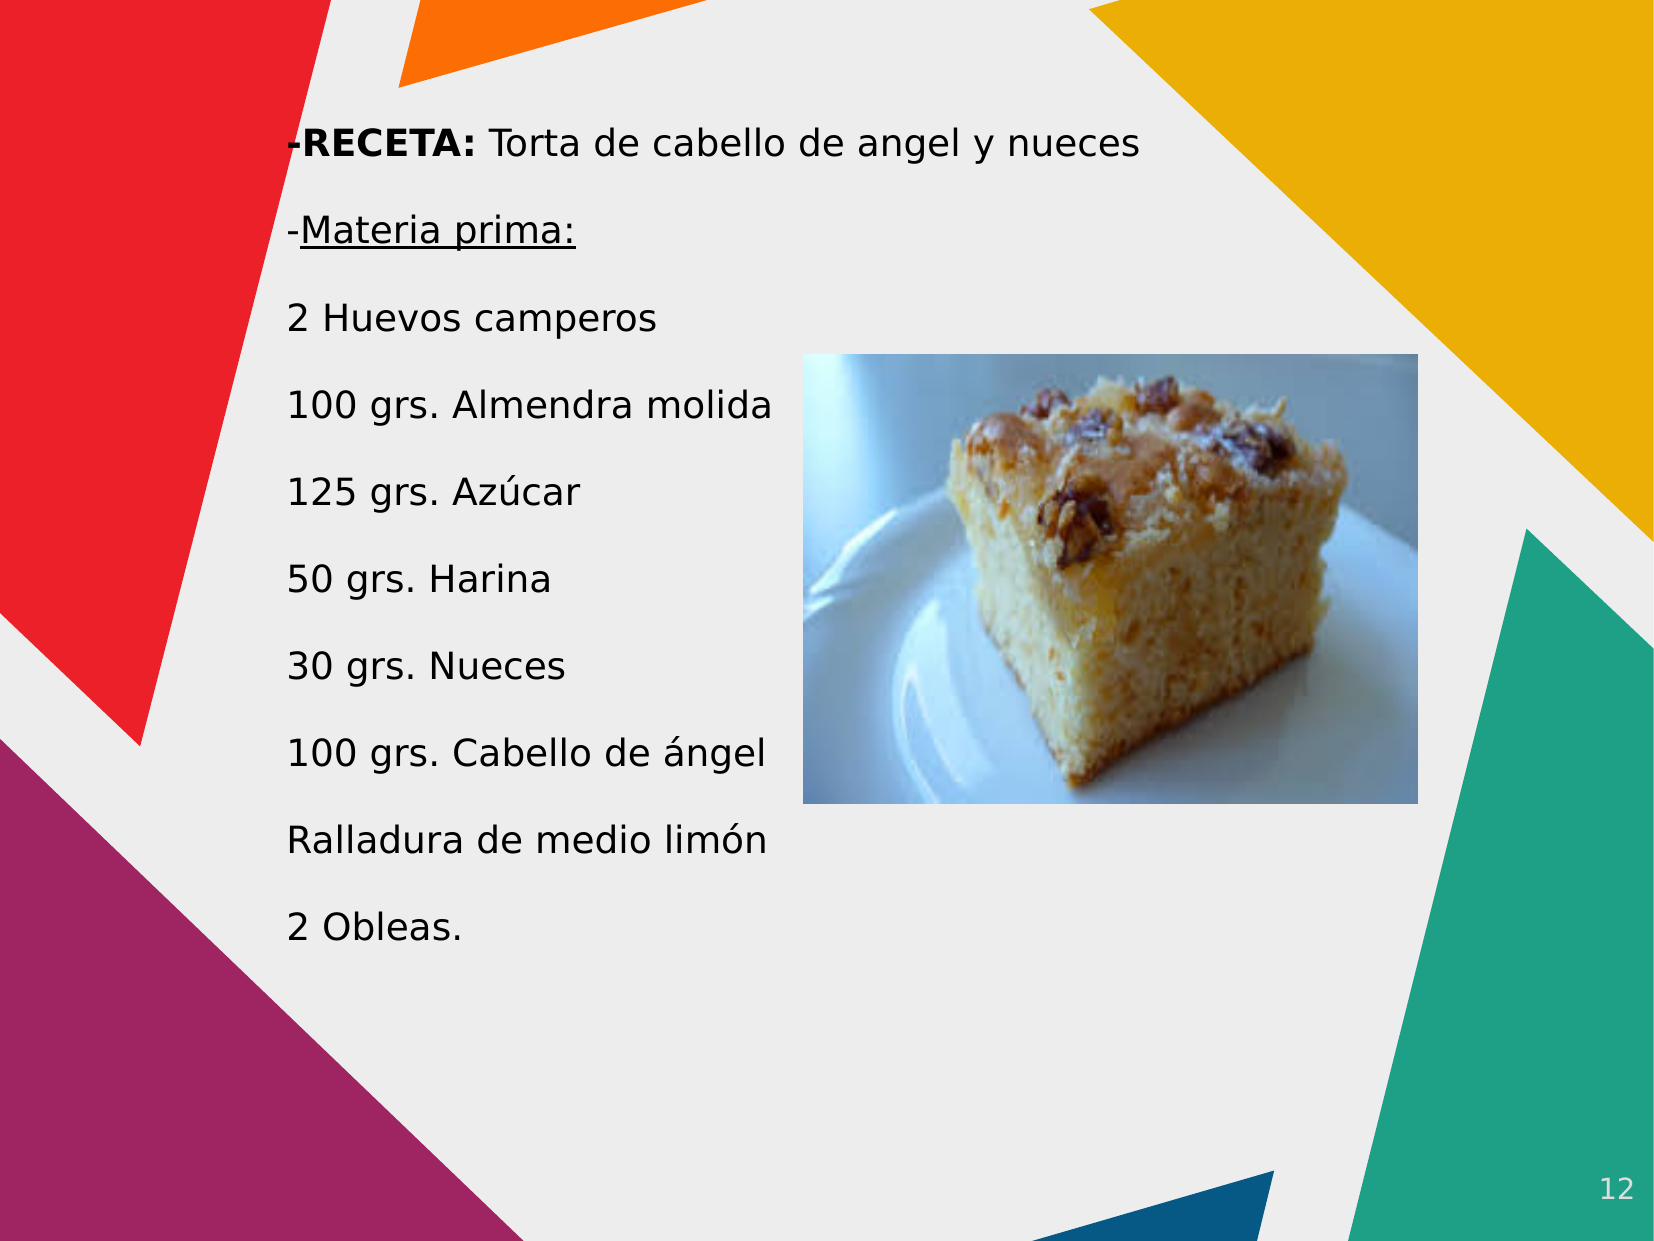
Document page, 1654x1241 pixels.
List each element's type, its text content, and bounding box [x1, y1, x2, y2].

picture [803, 354, 1418, 804]
text_box -RECETA: Torta de cabello de angel y nueces -Materia prima: 2 Huevos camperos 100 grs. Almendra molida 125 grs. Azúcar 50 grs. Harina 30 grs. Nueces 100 grs. Cabello de ángel Ralladura de medio limón 2 Obleas. [271, 114, 1259, 957]
